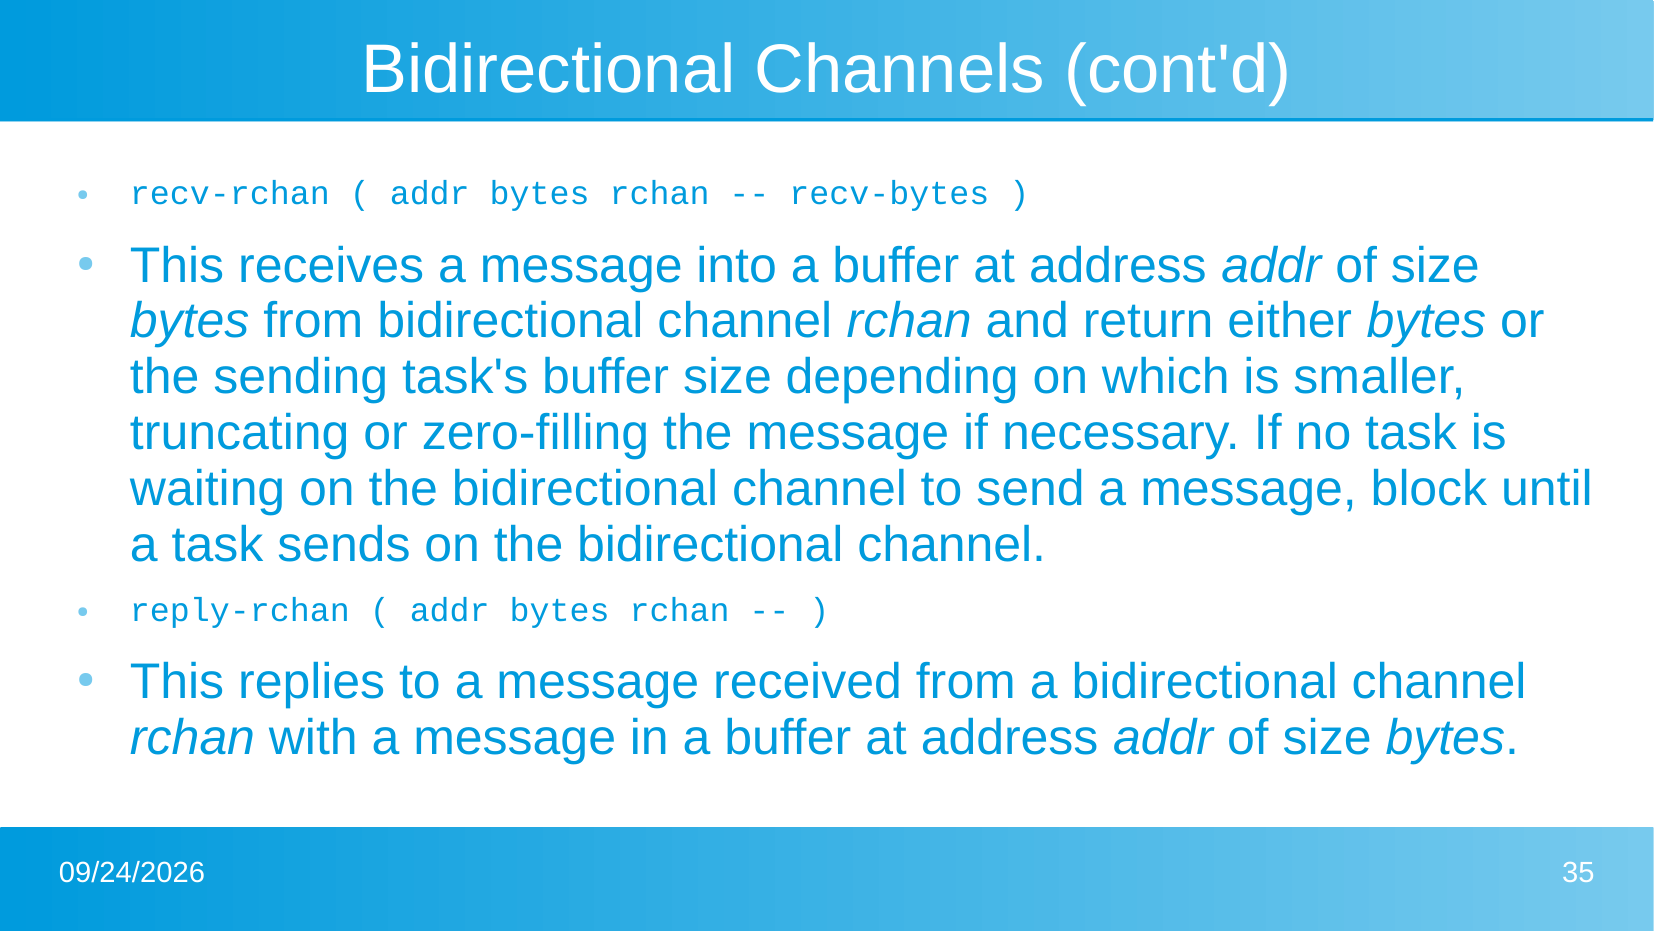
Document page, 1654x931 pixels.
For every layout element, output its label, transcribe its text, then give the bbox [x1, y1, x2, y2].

title Bidirectional Channels (cont'd) [59, 29, 1595, 108]
list recv-rchan ( addr bytes rchan -- recv-bytes ) This receives a message into a buffer at address addr of size bytes from bidirectional channel rchan and return either bytes or the sending task's buffer size depending on which is smaller, truncating or zero-filling the message if necessary. If no task is waiting on the bidirectional channel to send a message, block until a task sends on the bidirectional channel. reply-rchan ( addr bytes rchan -- ) This replies to a message received from a bidirectional channel rchan with a message in a buffer at address addr of size bytes. [59, 177, 1595, 768]
